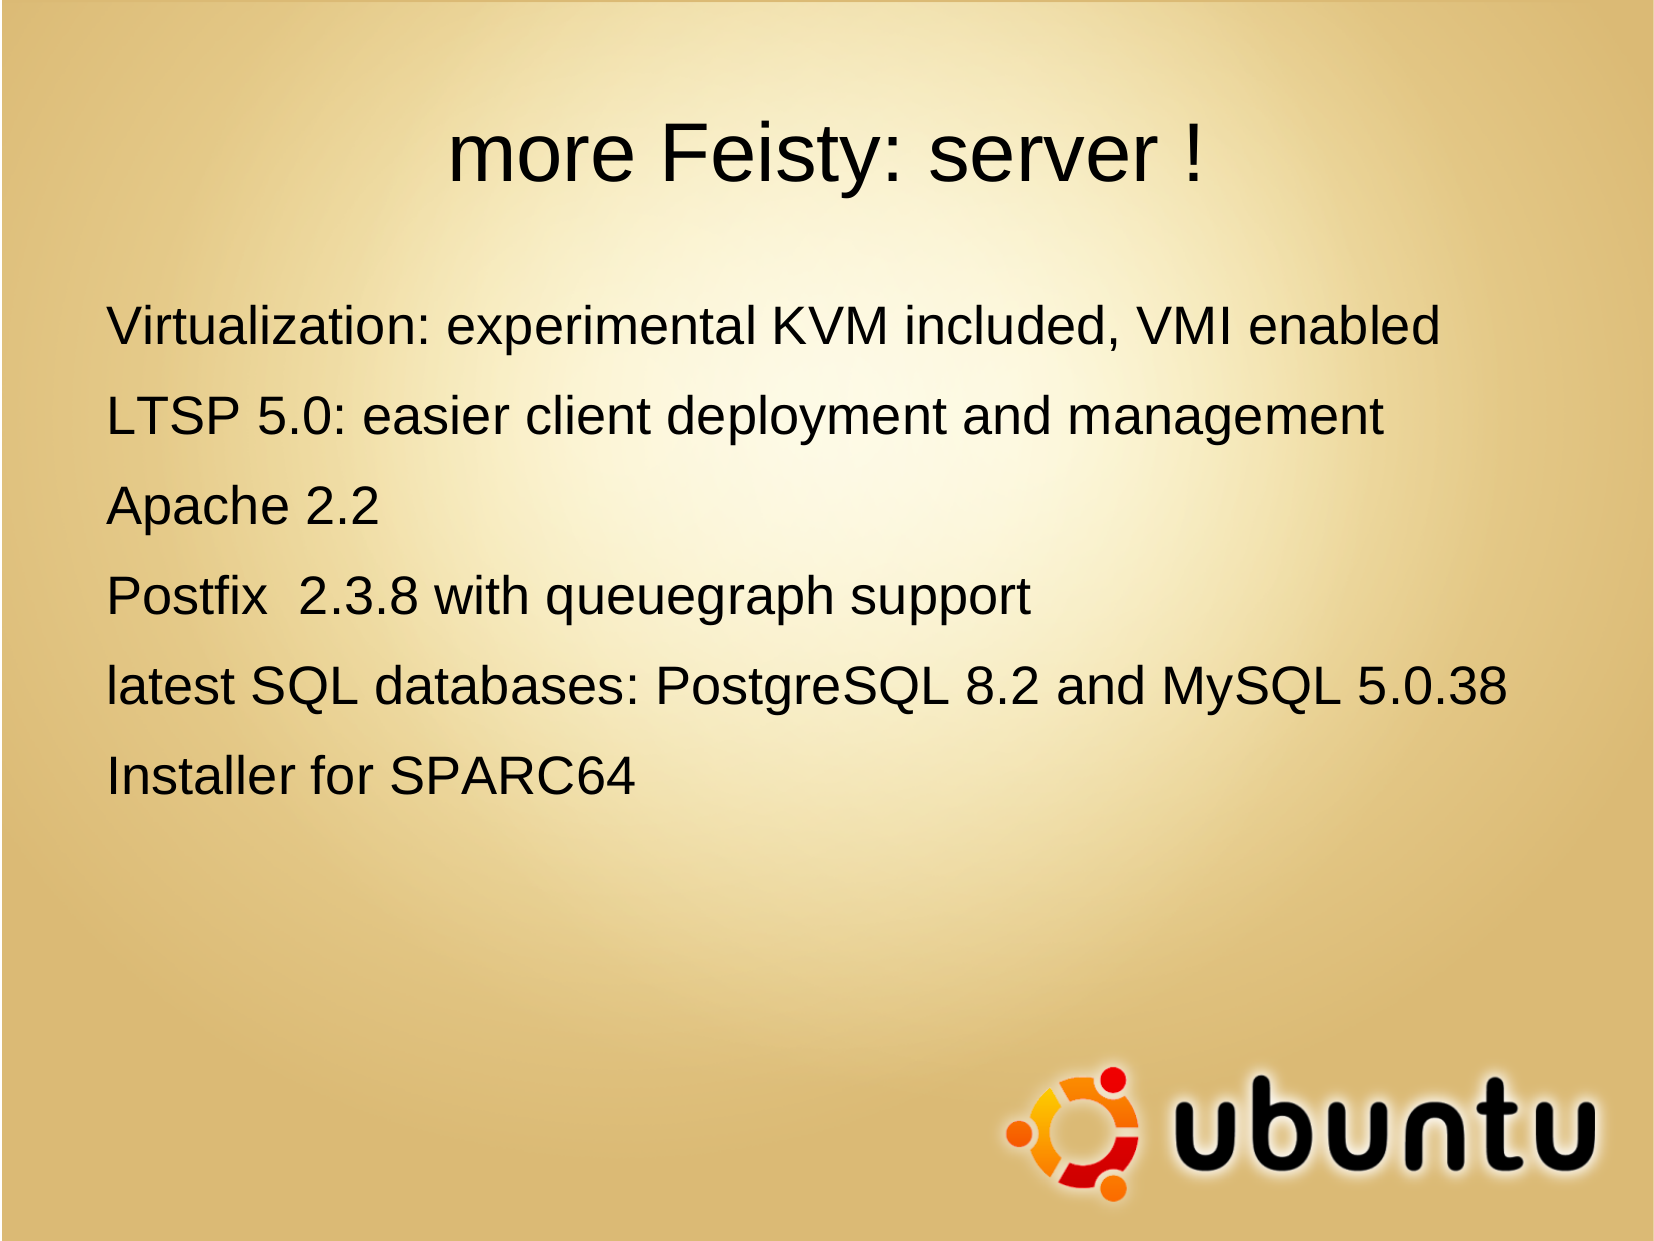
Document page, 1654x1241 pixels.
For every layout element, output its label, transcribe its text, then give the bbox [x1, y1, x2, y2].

title more Feisty: server ! [82, 49, 1571, 257]
picture [2, 0, 1654, 1241]
list Virtualization: experimental KVM included, VMI enabled LTSP 5.0: easier client deployment and management Apache 2.2 Postfix 2.3.8 with queuegraph support latest SQL databases: PostgreSQL 8.2 and MySQL 5.0.38 Installer for SPARC64 [88, 295, 1577, 1152]
